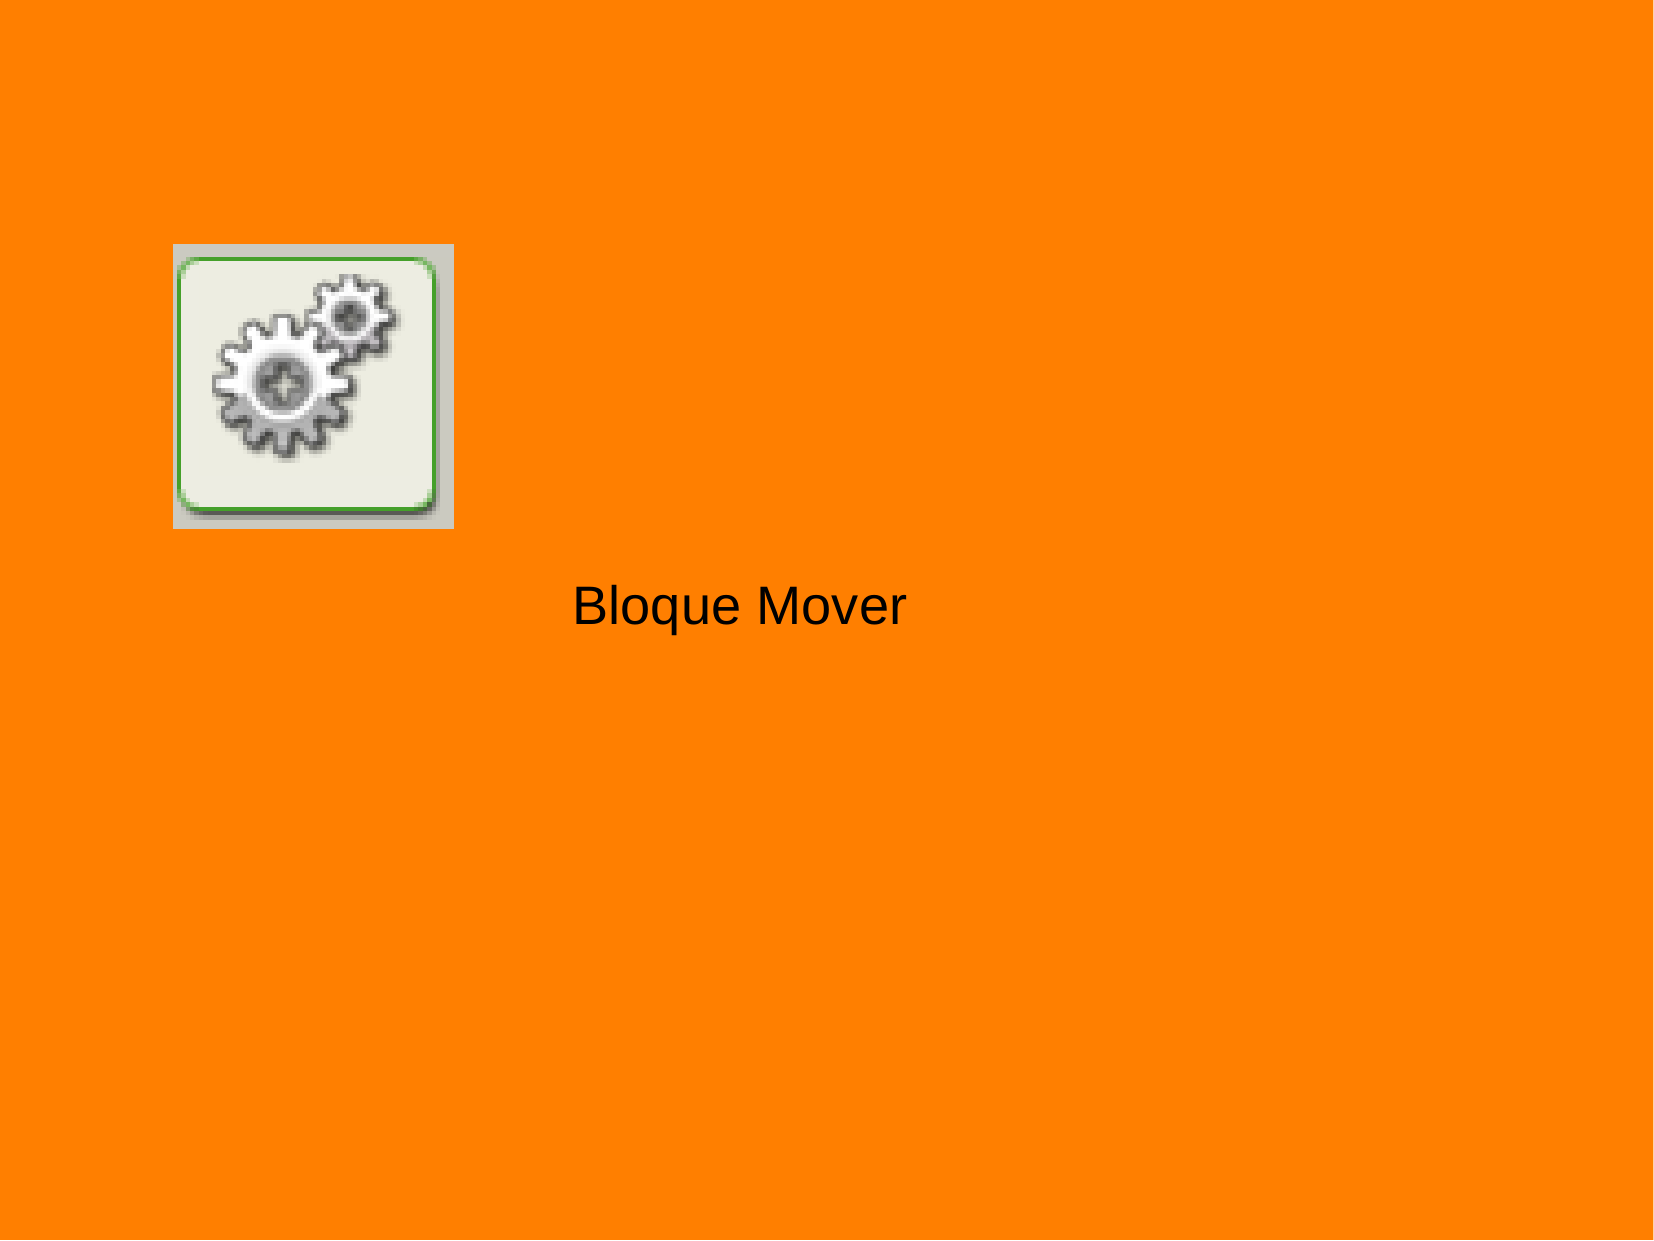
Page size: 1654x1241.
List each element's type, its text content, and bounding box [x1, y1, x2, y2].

text_box Bloque Mover [521, 552, 960, 659]
picture [173, 244, 454, 529]
